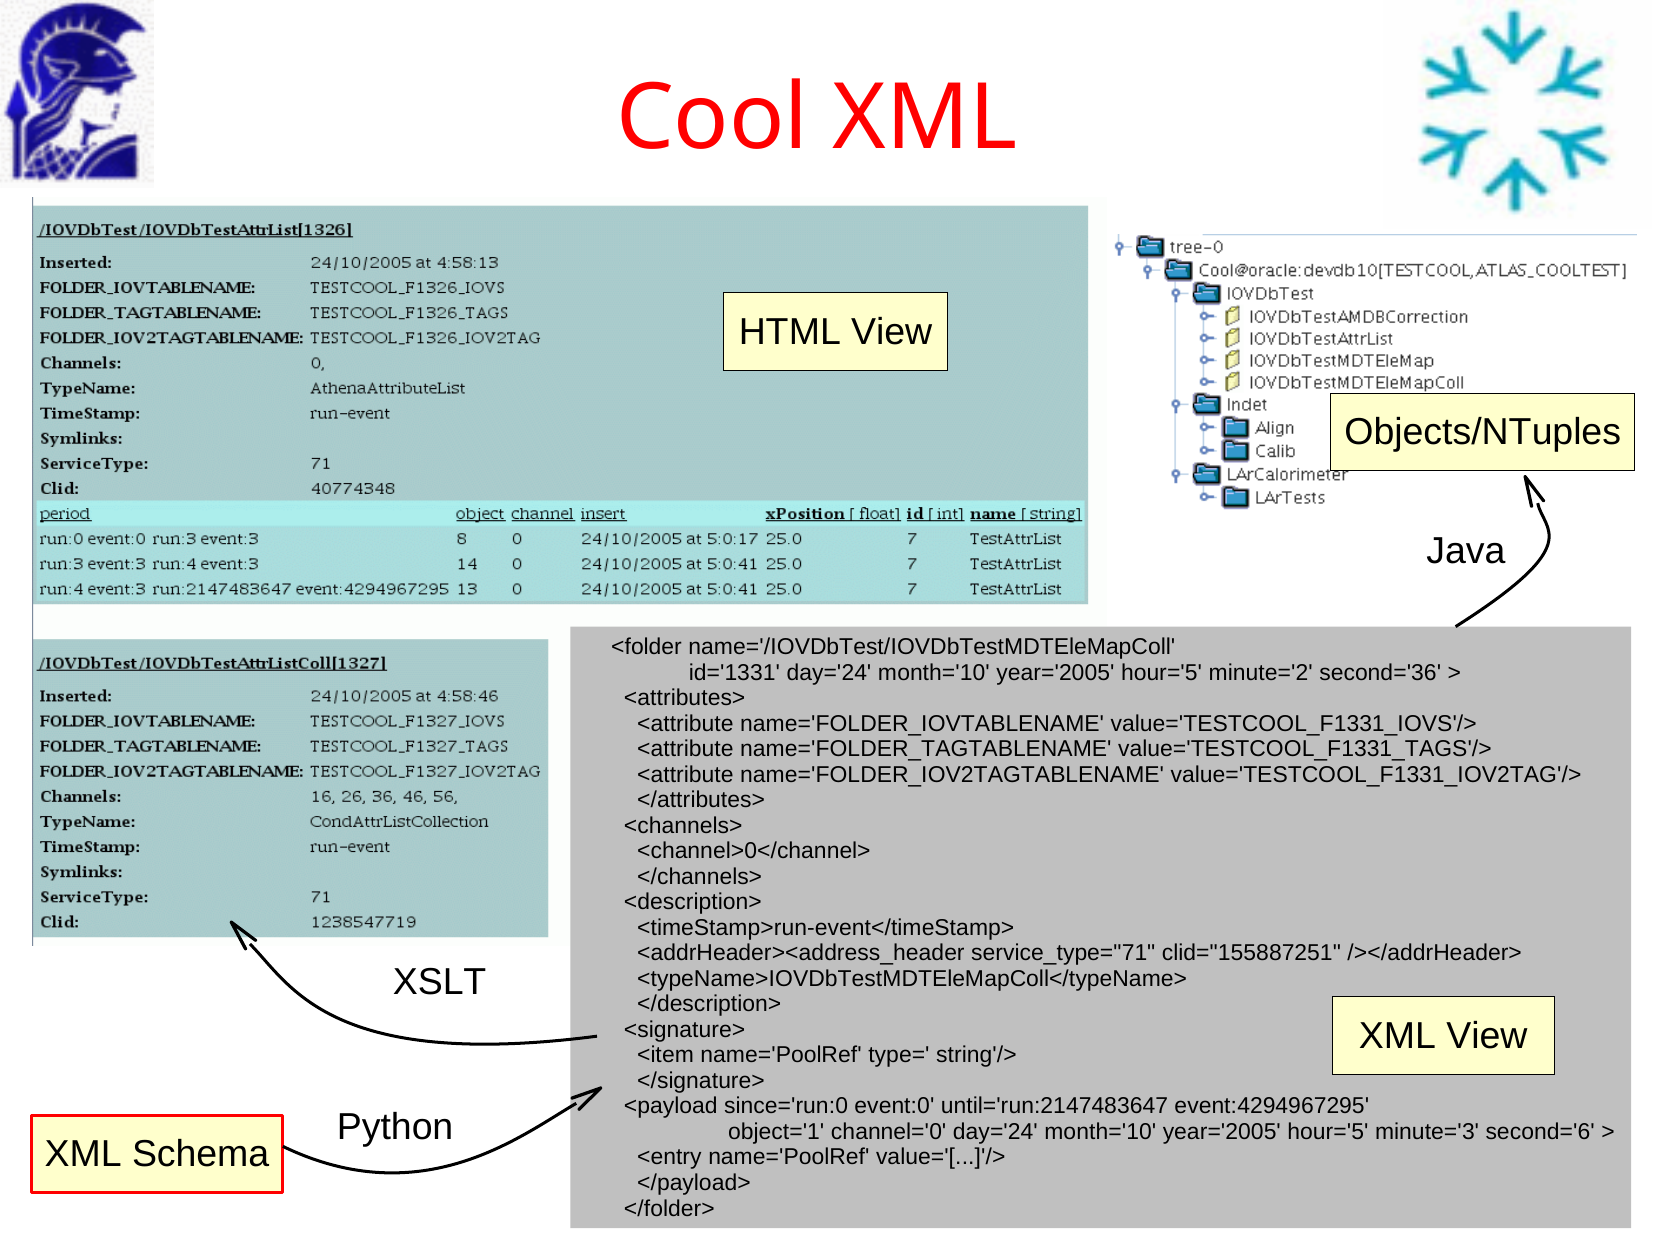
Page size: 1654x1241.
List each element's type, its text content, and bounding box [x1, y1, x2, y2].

text_box <folder name='/IOVDbTest/IOVDbTestMDTEleMapColl' id='1331' day='24' month='10' year='2005' hour='5' minute='2' second='36' > <attributes> <attribute name='FOLDER_IOVTABLENAME' value='TESTCOOL_F1331_IOVS'/> <attribute name='FOLDER_TAGTABLENAME' value='TESTCOOL_F1331_TAGS'/> <attribute name='FOLDER_IOV2TAGTABLENAME' value='TESTCOOL_F1331_IOV2TAG'/> </attributes> <channels> <channel>0</channel> </channels> <description> <timeStamp>run-event</timeStamp> <addrHeader><address_header service_type="71" clid="155887251" /></addrHeader> <typeName>IOVDbTestMDTEleMapColl</typeName> </description> <signature> <item name='PoolRef' type=' string'/> </signature> <payload since='run:0 event:0' until='run:2147483647 event:4294967295' object='1' channel='0' day='24' month='10' year='2005' hour='5' minute='3' second='6' > <entry name='PoolRef' value='[...]'/> </payload> </folder> [570, 626, 1632, 1229]
picture [0, 0, 154, 188]
text_box XML View [1332, 996, 1555, 1075]
text_box XML Schema [31, 1115, 283, 1193]
picture [1111, 234, 1637, 523]
text_box HTML View [723, 292, 948, 371]
text_box Objects/NTuples [1330, 393, 1635, 471]
picture [32, 197, 1107, 946]
title Cool XML [72, 9, 1383, 218]
picture [1383, 0, 1652, 229]
